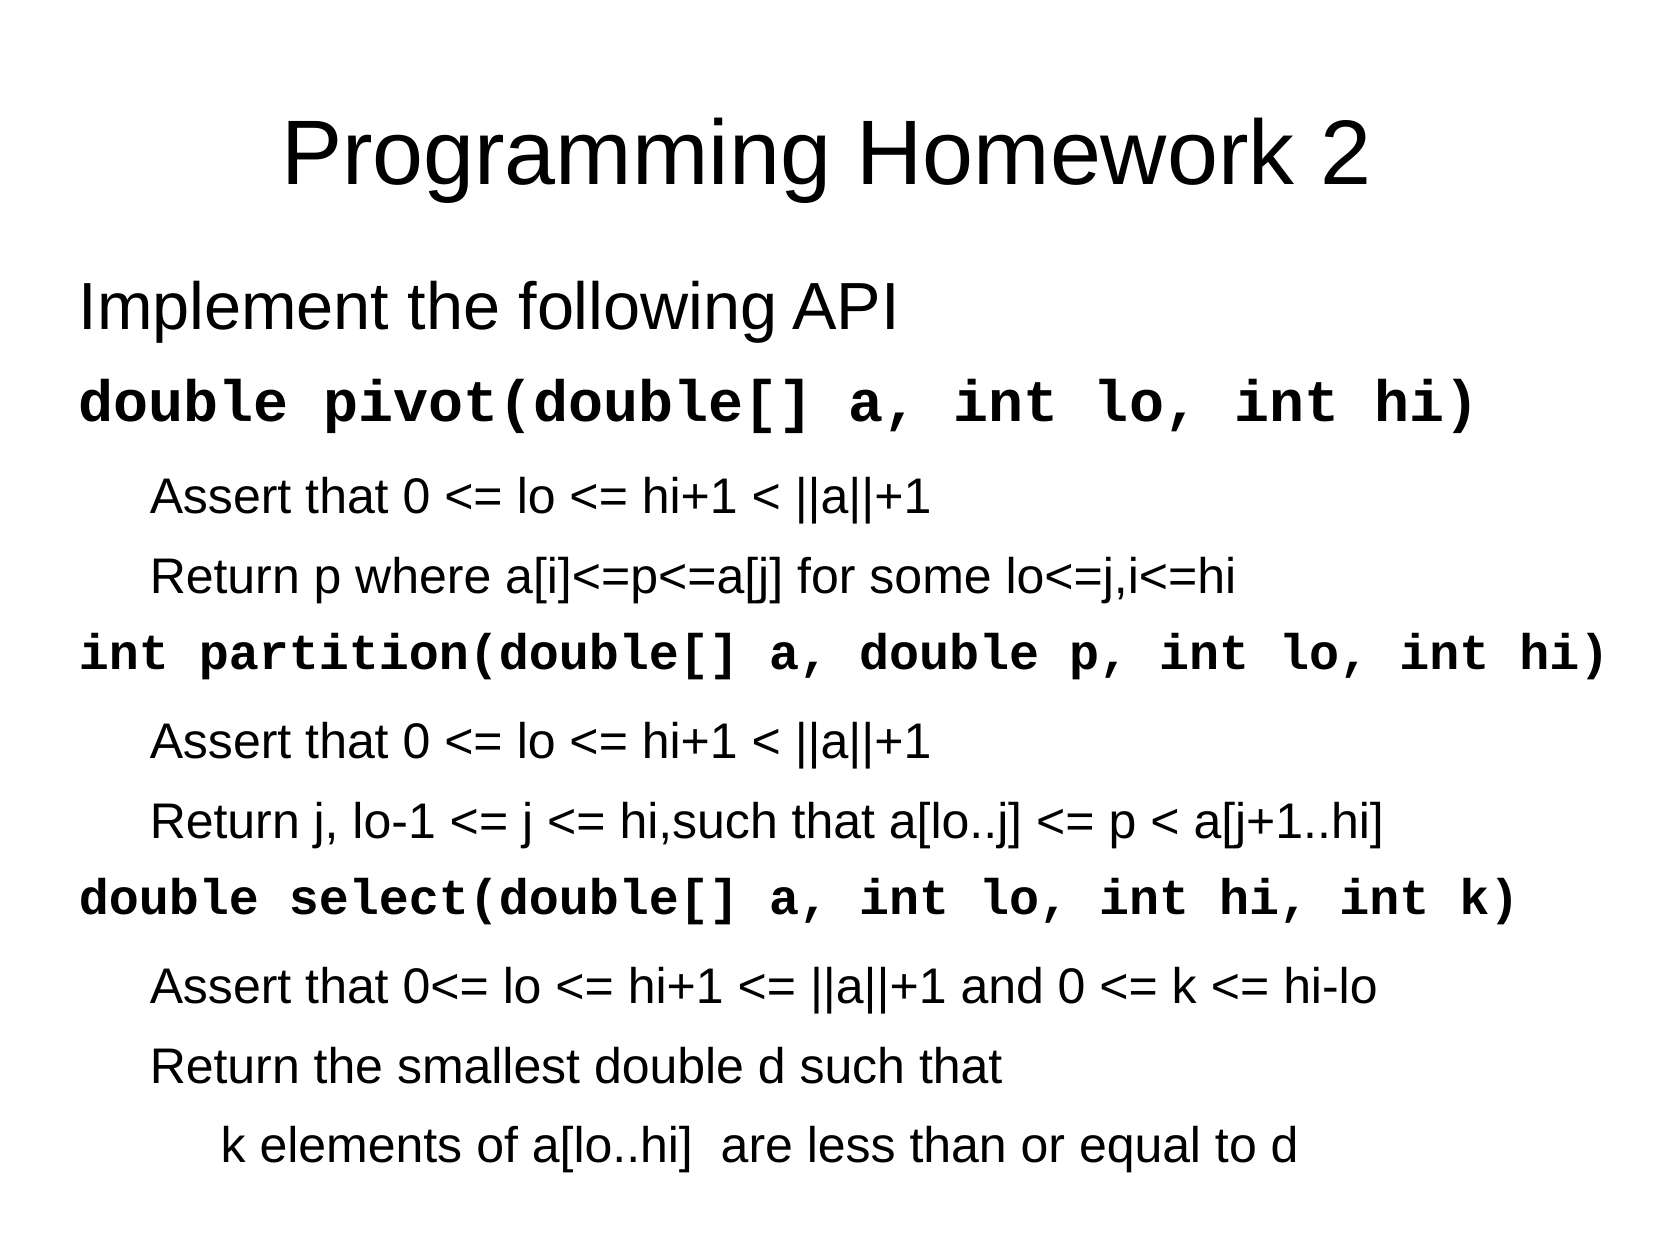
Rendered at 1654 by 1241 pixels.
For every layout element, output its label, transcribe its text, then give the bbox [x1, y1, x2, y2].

list Implement the following API double pivot(double[] a, int lo, int hi) Assert that 0 <= lo <= hi+1 < ||a||+1 Return p where a[i]<=p<=a[j] for some lo<=j,i<=hi int partition(double[] a, double p, int lo, int hi) Assert that 0 <= lo <= hi+1 < ||a||+1 Return j, lo-1 <= j <= hi,such that a[lo..j] <= p < a[j+1..hi] double select(double[] a, int lo, int hi, int k) Assert that 0<= lo <= hi+1 <= ||a||+1 and 0 <= k <= hi-lo Return the smallest double d such that k elements of a[lo..hi] are less than or equal to d [7, 269, 1625, 1174]
title Programming Homework 2 [82, 49, 1571, 257]
